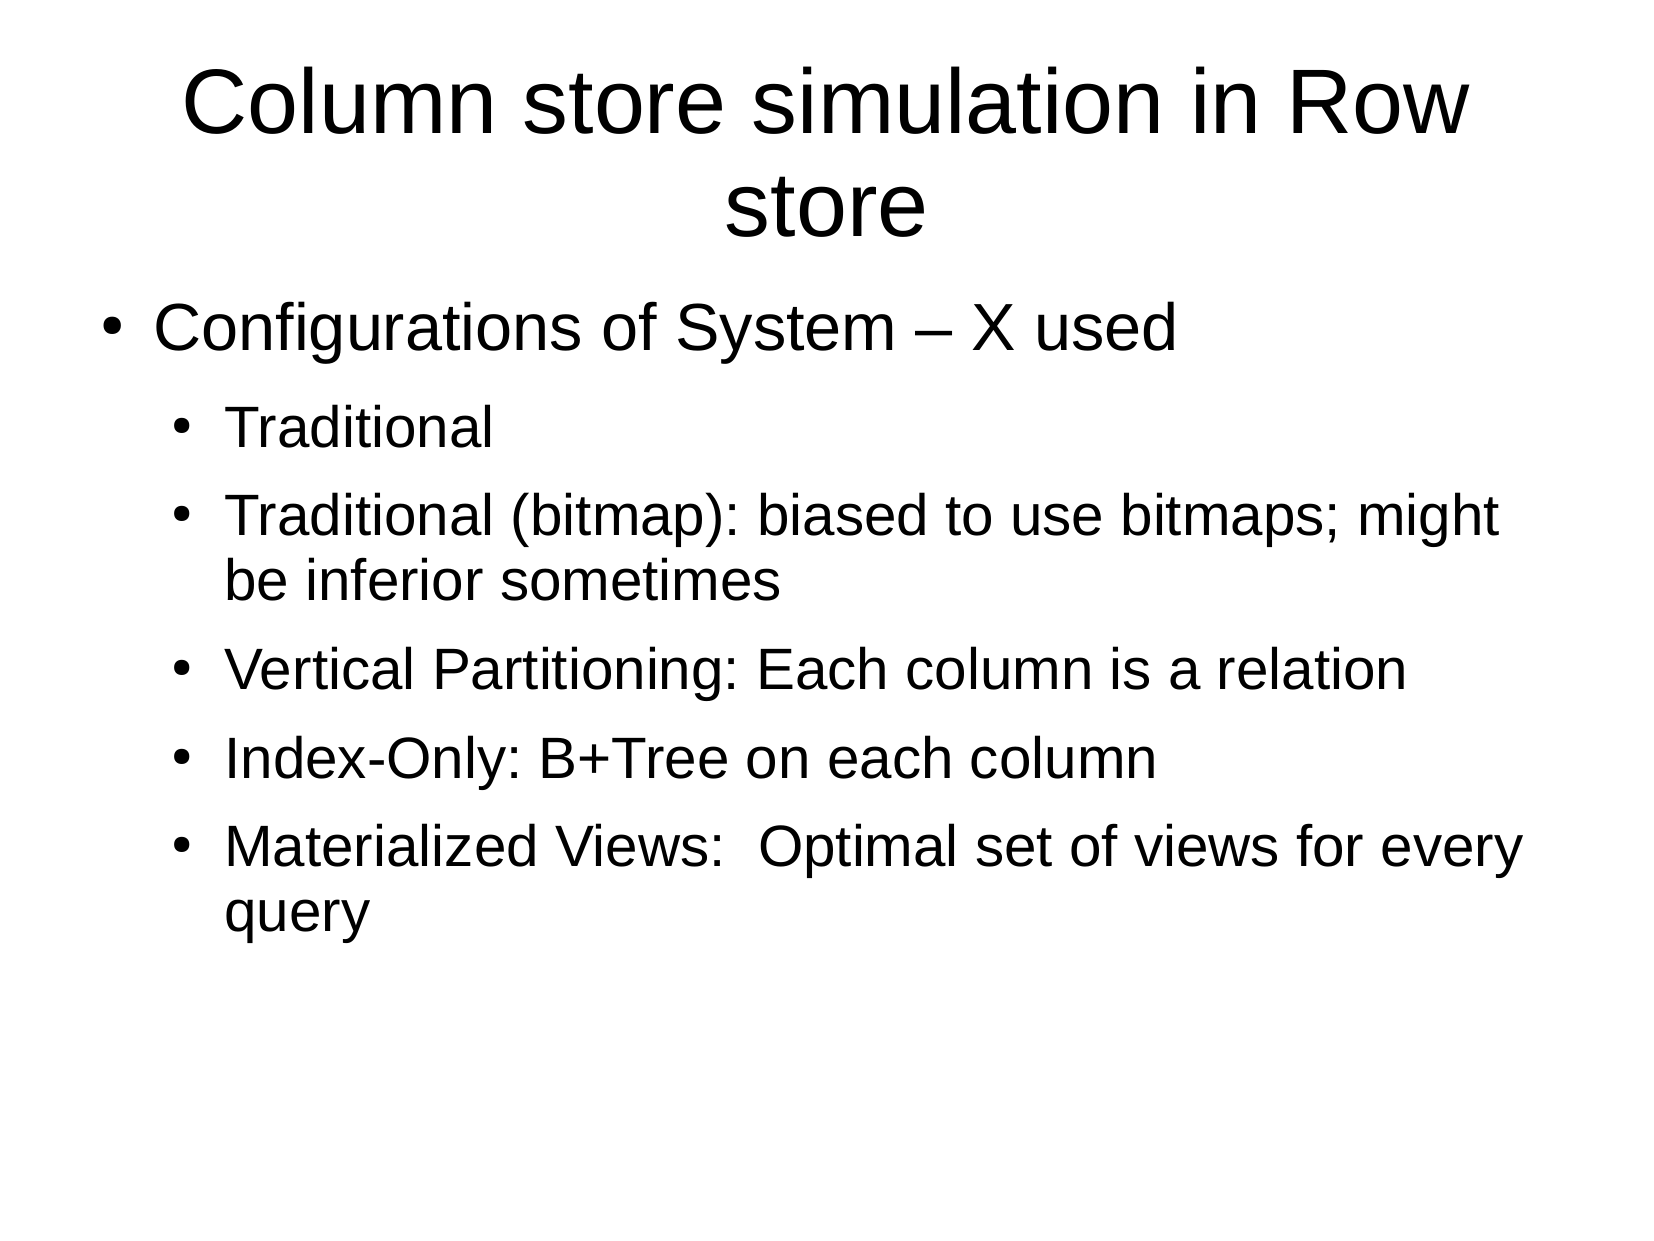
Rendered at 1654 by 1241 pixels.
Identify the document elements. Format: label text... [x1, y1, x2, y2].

title Column store simulation in Row store [82, 50, 1571, 256]
list Configurations of System – X used Traditional Traditional (bitmap): biased to use bitmaps; might be inferior sometimes Vertical Partitioning: Each column is a relation Index-Only: B+Tree on each column Materialized Views: Optimal set of views for every query [82, 290, 1571, 1109]
